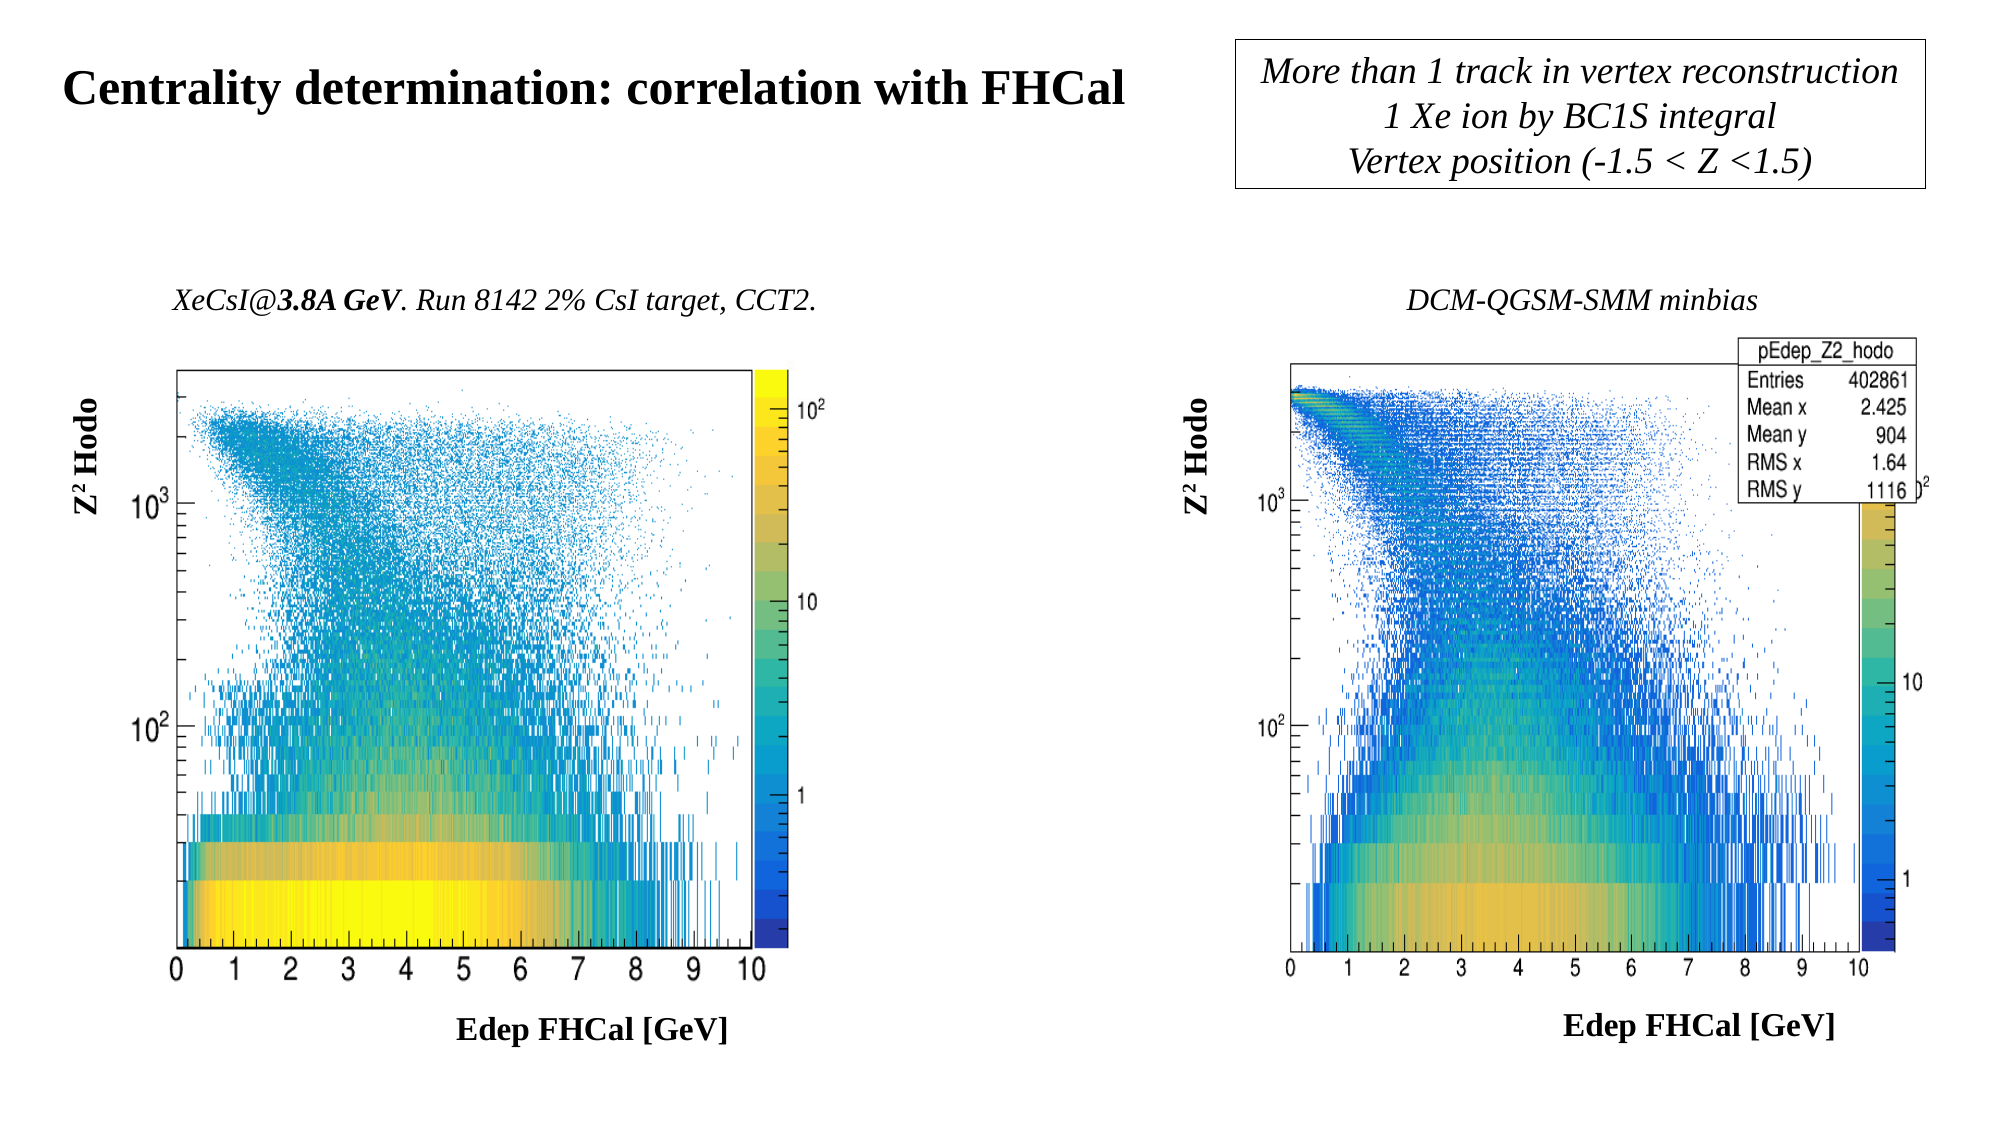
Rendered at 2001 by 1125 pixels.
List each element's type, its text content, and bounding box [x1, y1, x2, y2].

text_box More than 1 track in vertex reconstruction 1 Xe ion by BC1S integral Vertex position (-1.5 < Z <1.5) [1235, 39, 1926, 189]
picture [1220, 336, 1930, 987]
picture [122, 354, 832, 1004]
text_box Edep FHCal [GeV] [441, 1003, 744, 1067]
text_box Edep FHCal [GeV] [1548, 995, 1895, 1051]
text_box XeCsI@3.8A GeV. Run 8142 2% CsI target, CCT2. [157, 271, 1242, 324]
text_box DCM-QGSM-SMM minbias [1341, 271, 1824, 324]
text_box Centrality determination: correlation with FHCal [47, 47, 1142, 123]
text_box Z2 Hodo [1165, 335, 1221, 531]
text_box Z2 Hodo [59, 383, 111, 531]
